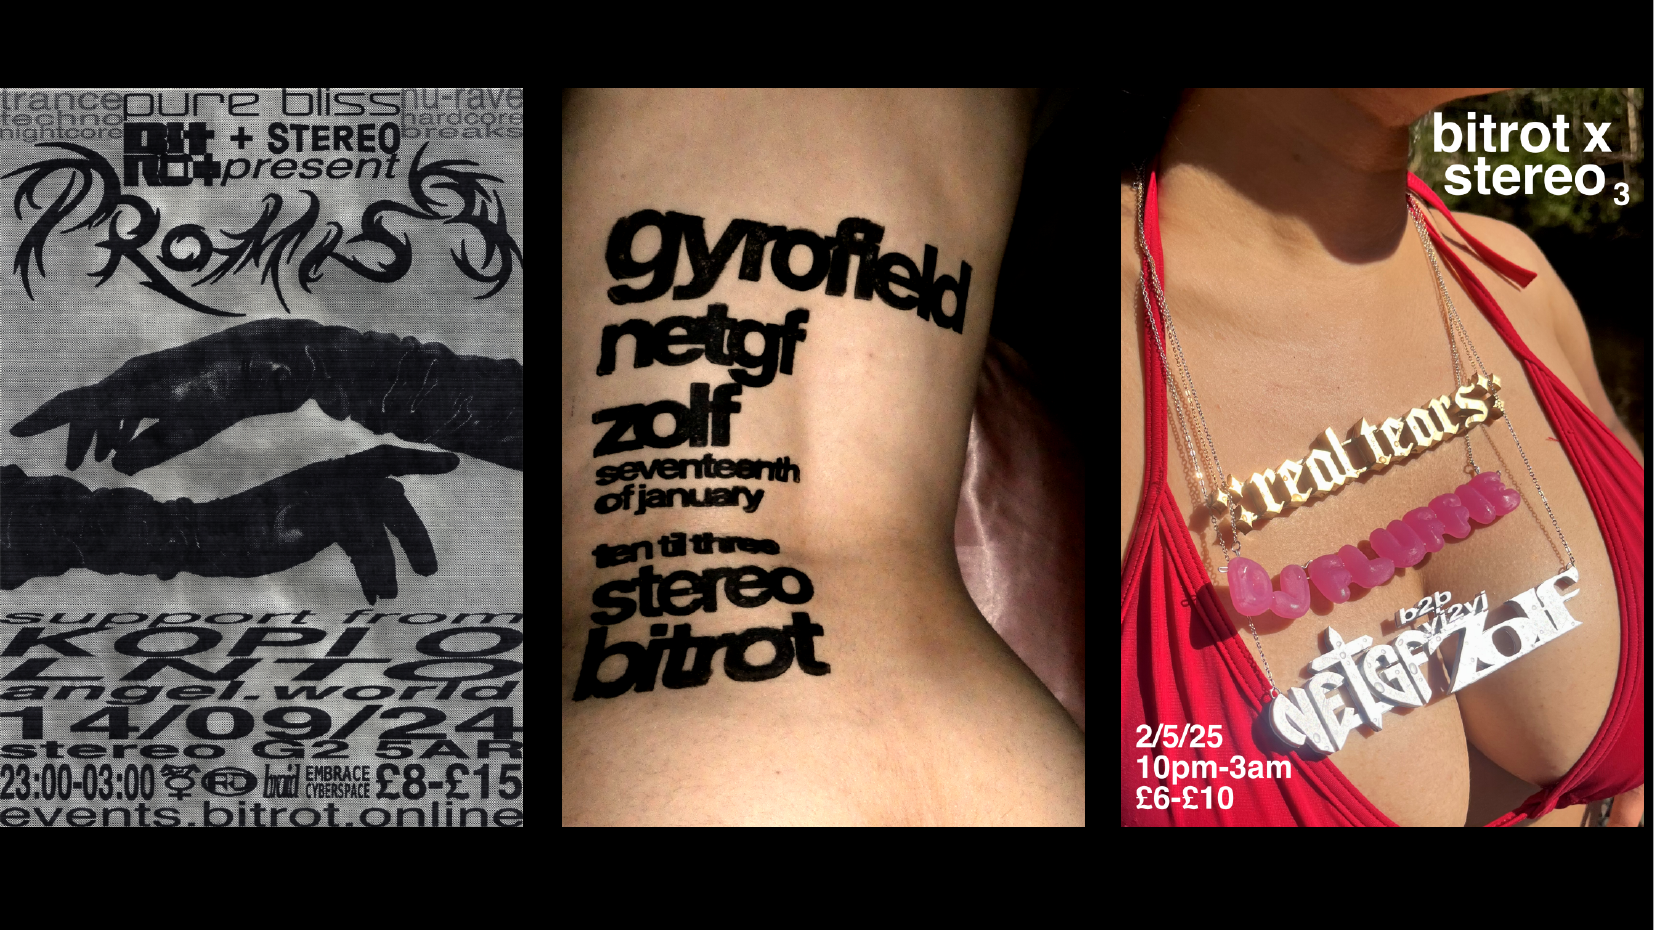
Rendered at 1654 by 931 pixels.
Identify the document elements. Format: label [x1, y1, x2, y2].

picture [0, 88, 523, 827]
picture [1121, 88, 1644, 827]
picture [562, 88, 1085, 827]
